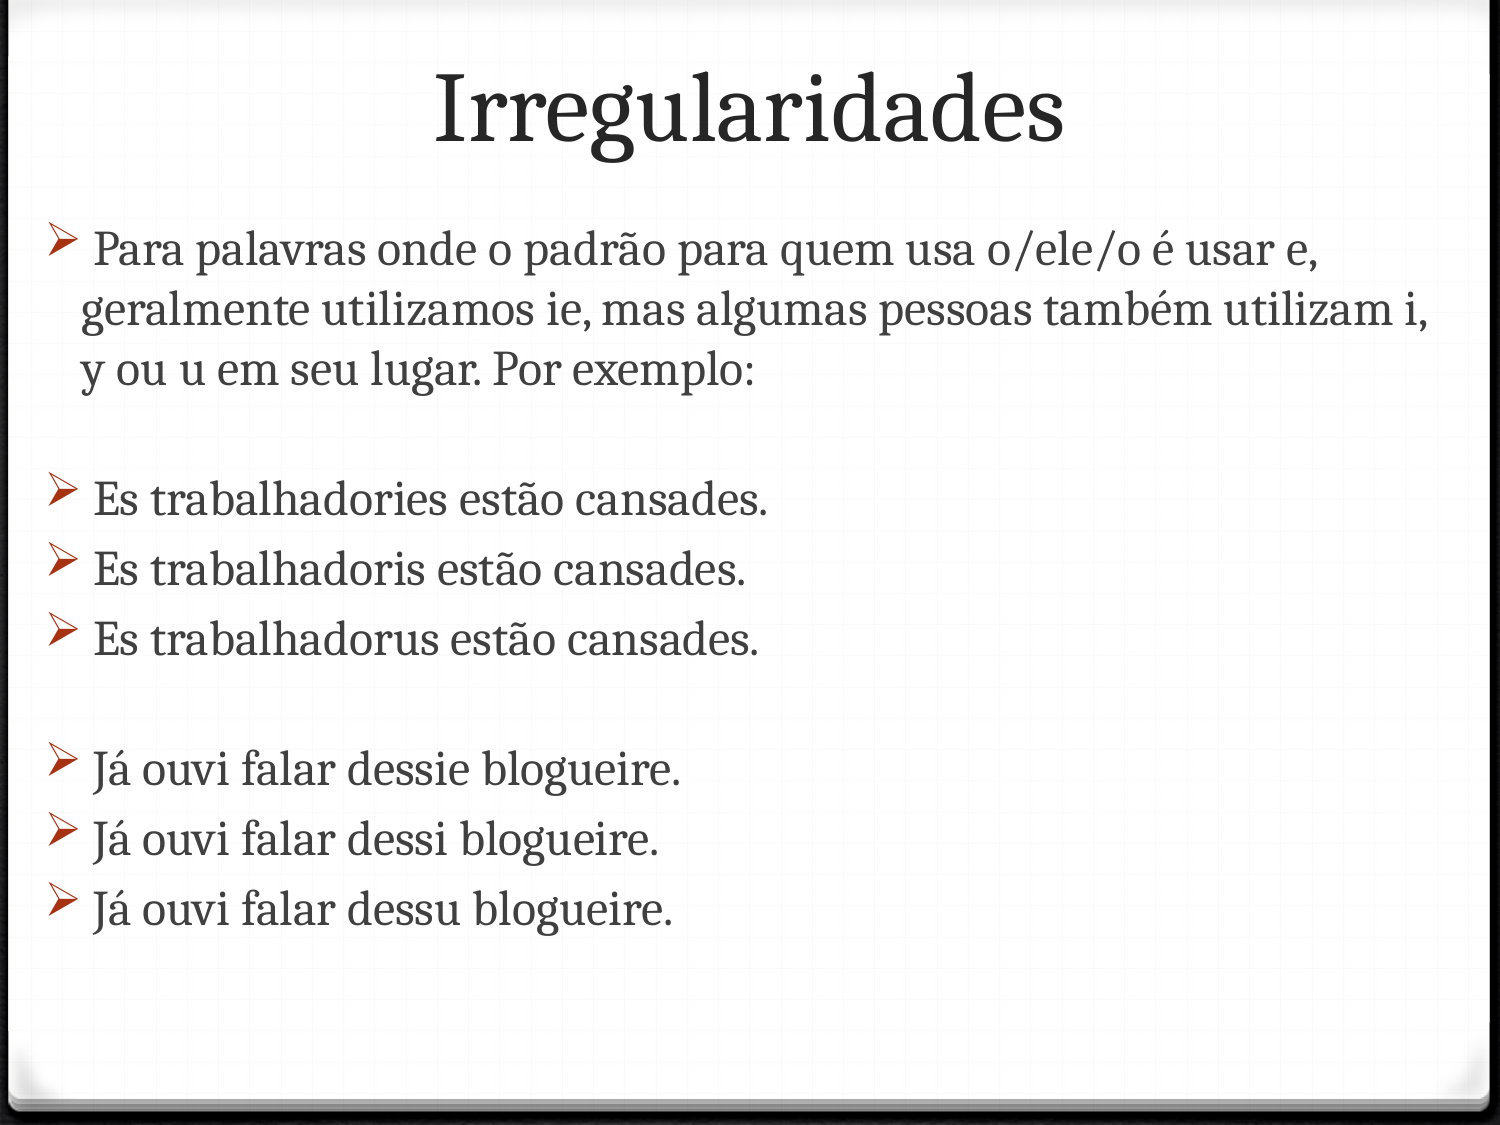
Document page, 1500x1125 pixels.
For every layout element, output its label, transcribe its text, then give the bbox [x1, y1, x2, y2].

title Irregularidades [90, 7, 1410, 197]
list Para palavras onde o padrão para quem usa o/ele/o é usar e, geralmente utilizamos ie, mas algumas pessoas também utilizam i, y ou u em seu lugar. Por exemplo: Es trabalhadories estão cansades. Es trabalhadoris estão cansades. Es trabalhadorus estão cansades. Já ouvi falar dessie blogueire. Já ouvi falar dessi blogueire. Já ouvi falar dessu blogueire. [29, 208, 1471, 1083]
picture [0, 0, 1500, 1125]
